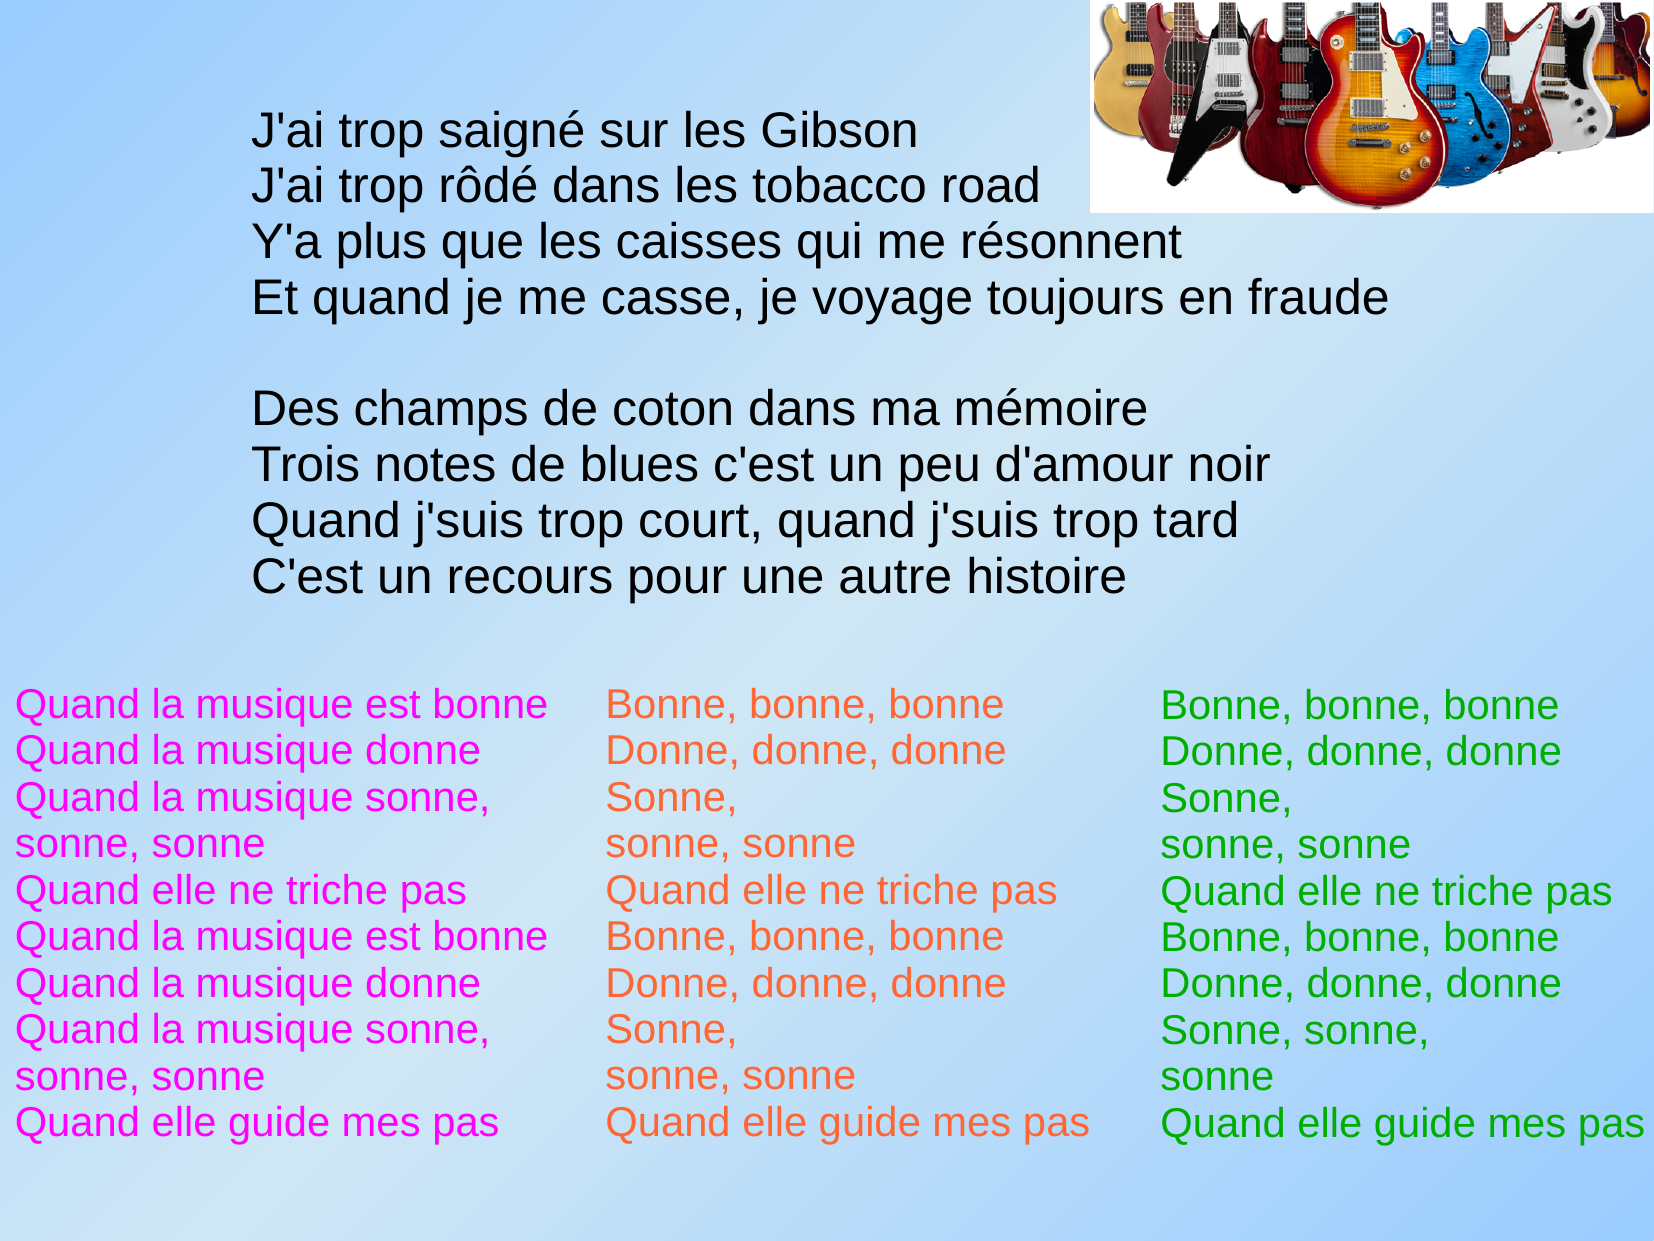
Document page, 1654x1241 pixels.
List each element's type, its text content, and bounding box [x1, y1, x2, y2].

text_box J'ai trop saigné sur les Gibson J'ai trop rôdé dans les tobacco road Y'a plus que les caisses qui me résonnent Et quand je me casse, je voyage toujours en fraude Des champs de coton dans ma mémoire Trois notes de blues c'est un peu d'amour noir Quand j'suis trop court, quand j'suis trop tard C'est un recours pour une autre histoire [236, 94, 1453, 612]
picture [1090, 0, 1654, 213]
text_box Quand la musique est bonne Quand la musique donne Quand la musique sonne, sonne, sonne Quand elle ne triche pas Quand la musique est bonne Quand la musique donne Quand la musique sonne, sonne, sonne Quand elle guide mes pas [0, 673, 590, 1156]
text_box Bonne, bonne, bonne Donne, donne, donne Sonne, sonne, sonne Quand elle ne triche pas Bonne, bonne, bonne Donne, donne, donne Sonne, sonne, sonne Quand elle guide mes pas [1145, 673, 1654, 1157]
text_box Bonne, bonne, bonne Donne, donne, donne Sonne, sonne, sonne Quand elle ne triche pas Bonne, bonne, bonne Donne, donne, donne Sonne, sonne, sonne Quand elle guide mes pas [590, 673, 1123, 1156]
